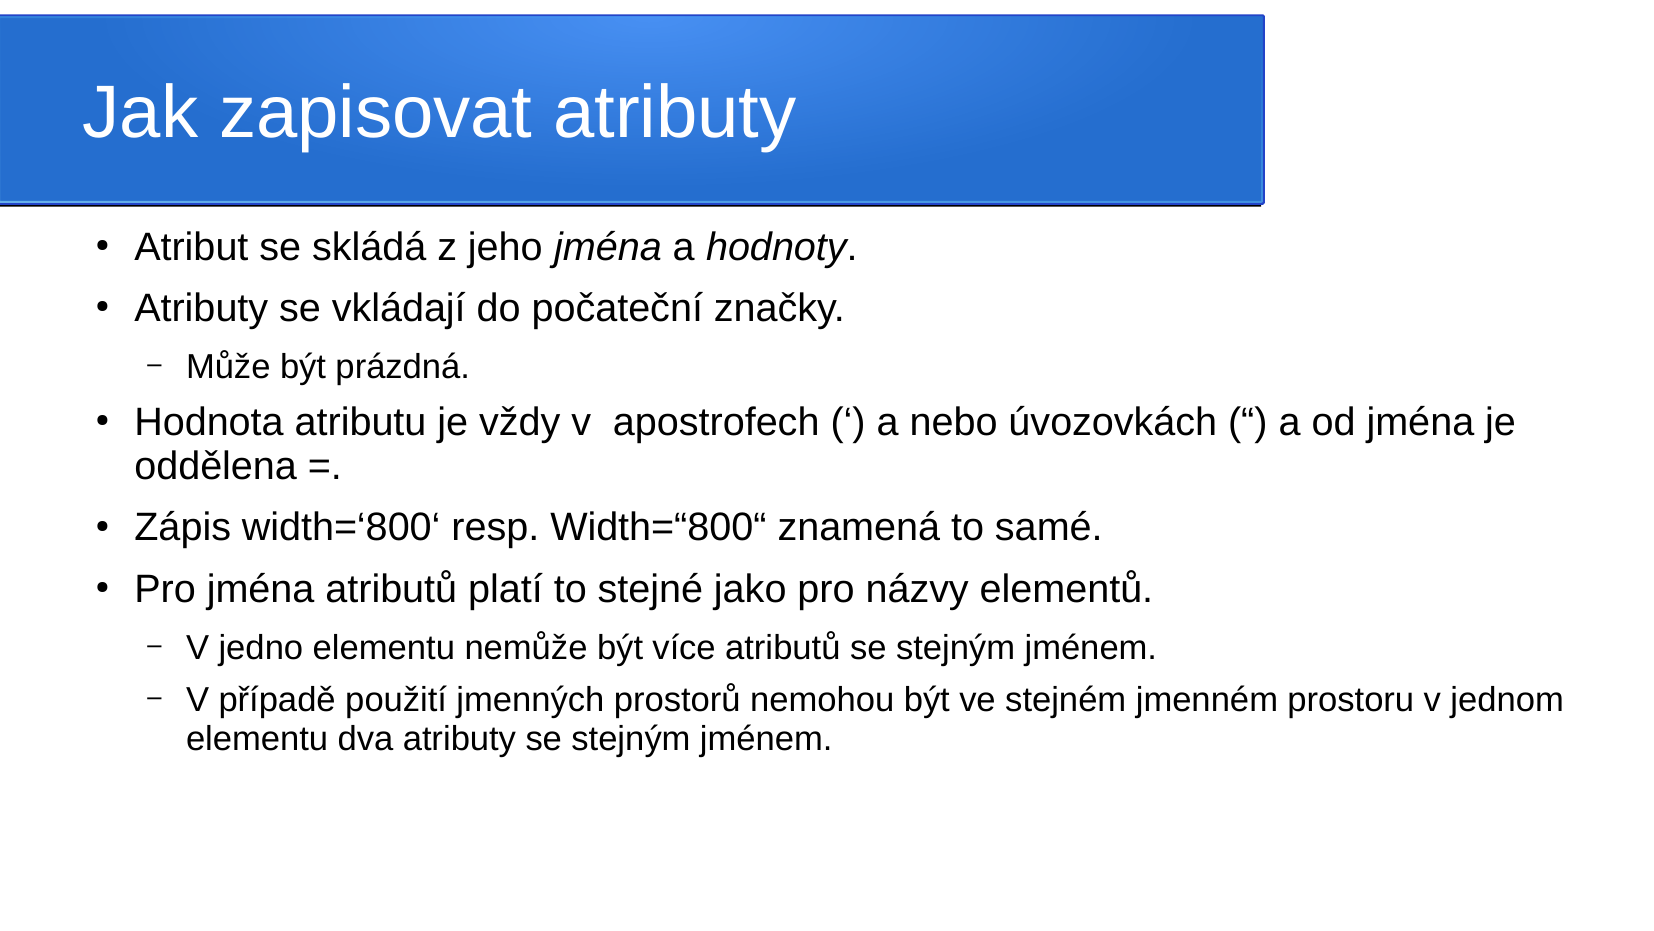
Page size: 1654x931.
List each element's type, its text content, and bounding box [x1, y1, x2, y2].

title Jak zapisovat atributy [82, 35, 1235, 189]
list Atribut se skládá z jeho jména a hodnoty. Atributy se vkládají do počateční značky. Může být prázdná. Hodnota atributu je vždy v apostrofech (‘) a nebo úvozovkách (“) a od jména je oddělena =. Zápis width=‘800‘ resp. Width=“800“ znamená to samé. Pro jména atributů platí to stejné jako pro názvy elementů. V jedno elementu nemůže být více atributů se stejným jménem. V případě použití jmenných prostorů nemohou být ve stejném jmenném prostoru v jednom elementu dva atributy se stejným jménem. [82, 224, 1571, 764]
